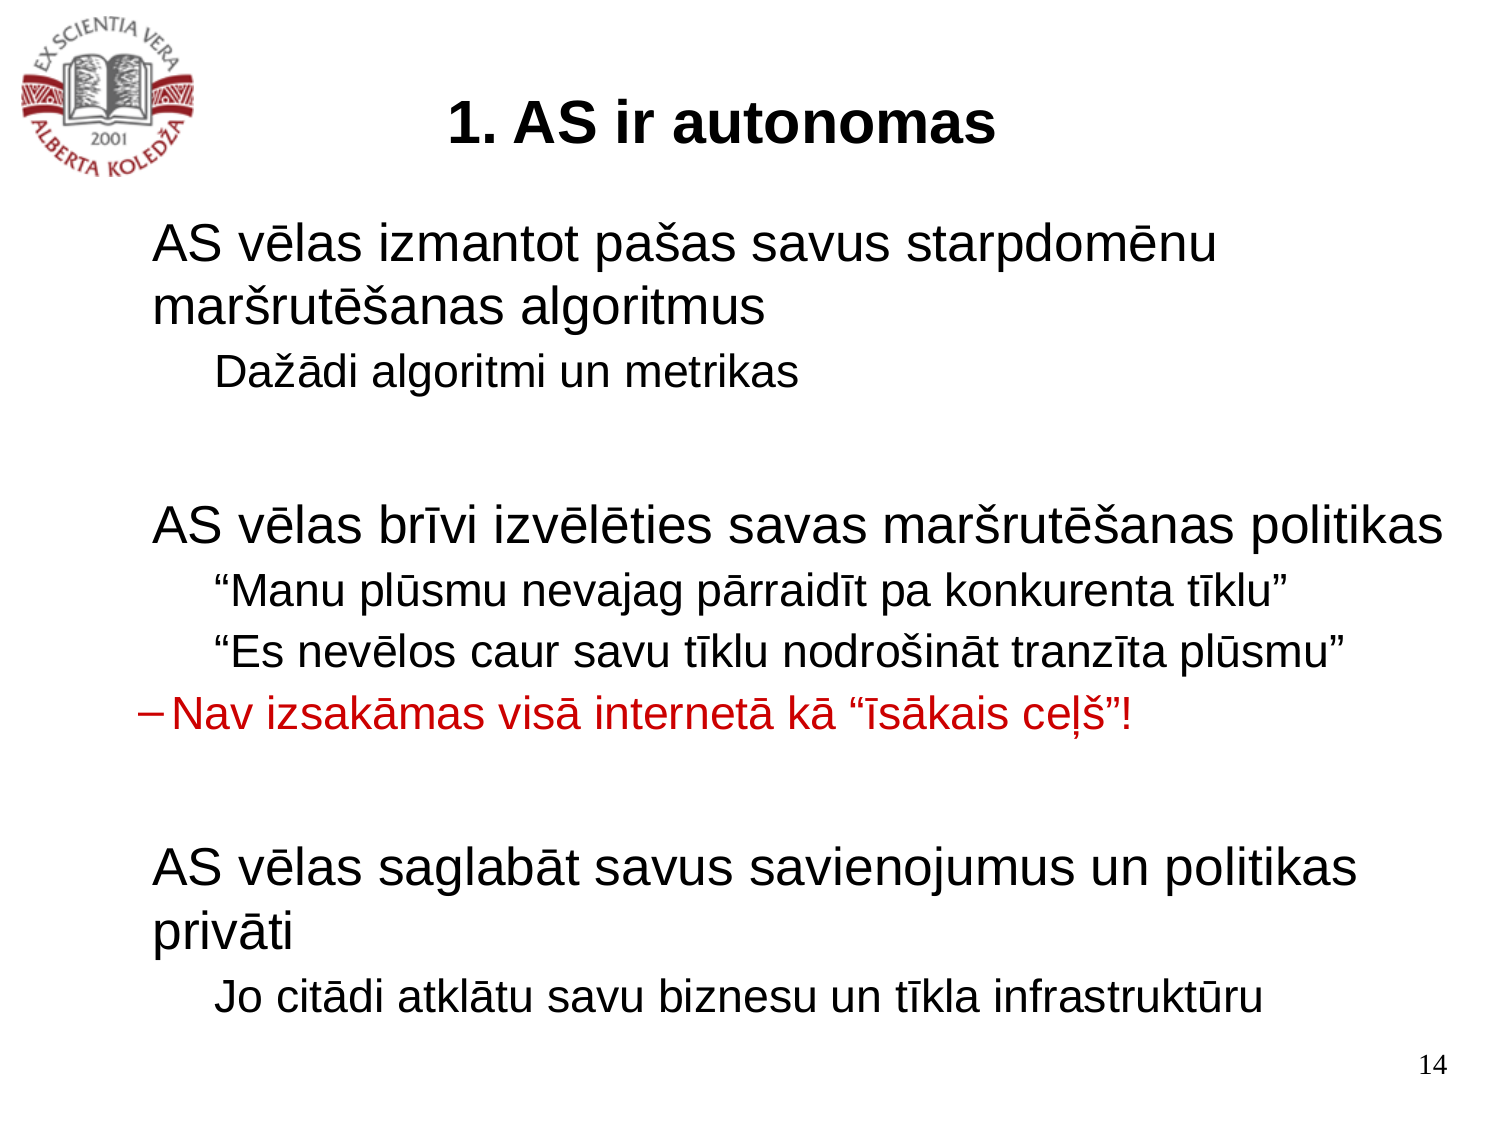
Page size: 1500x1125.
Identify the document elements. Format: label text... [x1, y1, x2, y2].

list AS vēlas izmantot pašas savus starpdomēnu maršrutēšanas algoritmus Dažādi algoritmi un metrikas AS vēlas brīvi izvēlēties savas maršrutēšanas politikas “Manu plūsmu nevajag pārraidīt pa konkurenta tīklu” “Es nevēlos caur savu tīklu nodrošināt tranzīta plūsmu” Nav izsakāmas visā internetā kā “īsākais ceļš”! AS vēlas saglabāt savus savienojumus un politikas privāti Jo citādi atklātu savu biznesu un tīkla infrastruktūru [74, 200, 1463, 1101]
picture [21, 16, 194, 177]
title 1. AS ir autonomas [50, 62, 1374, 175]
